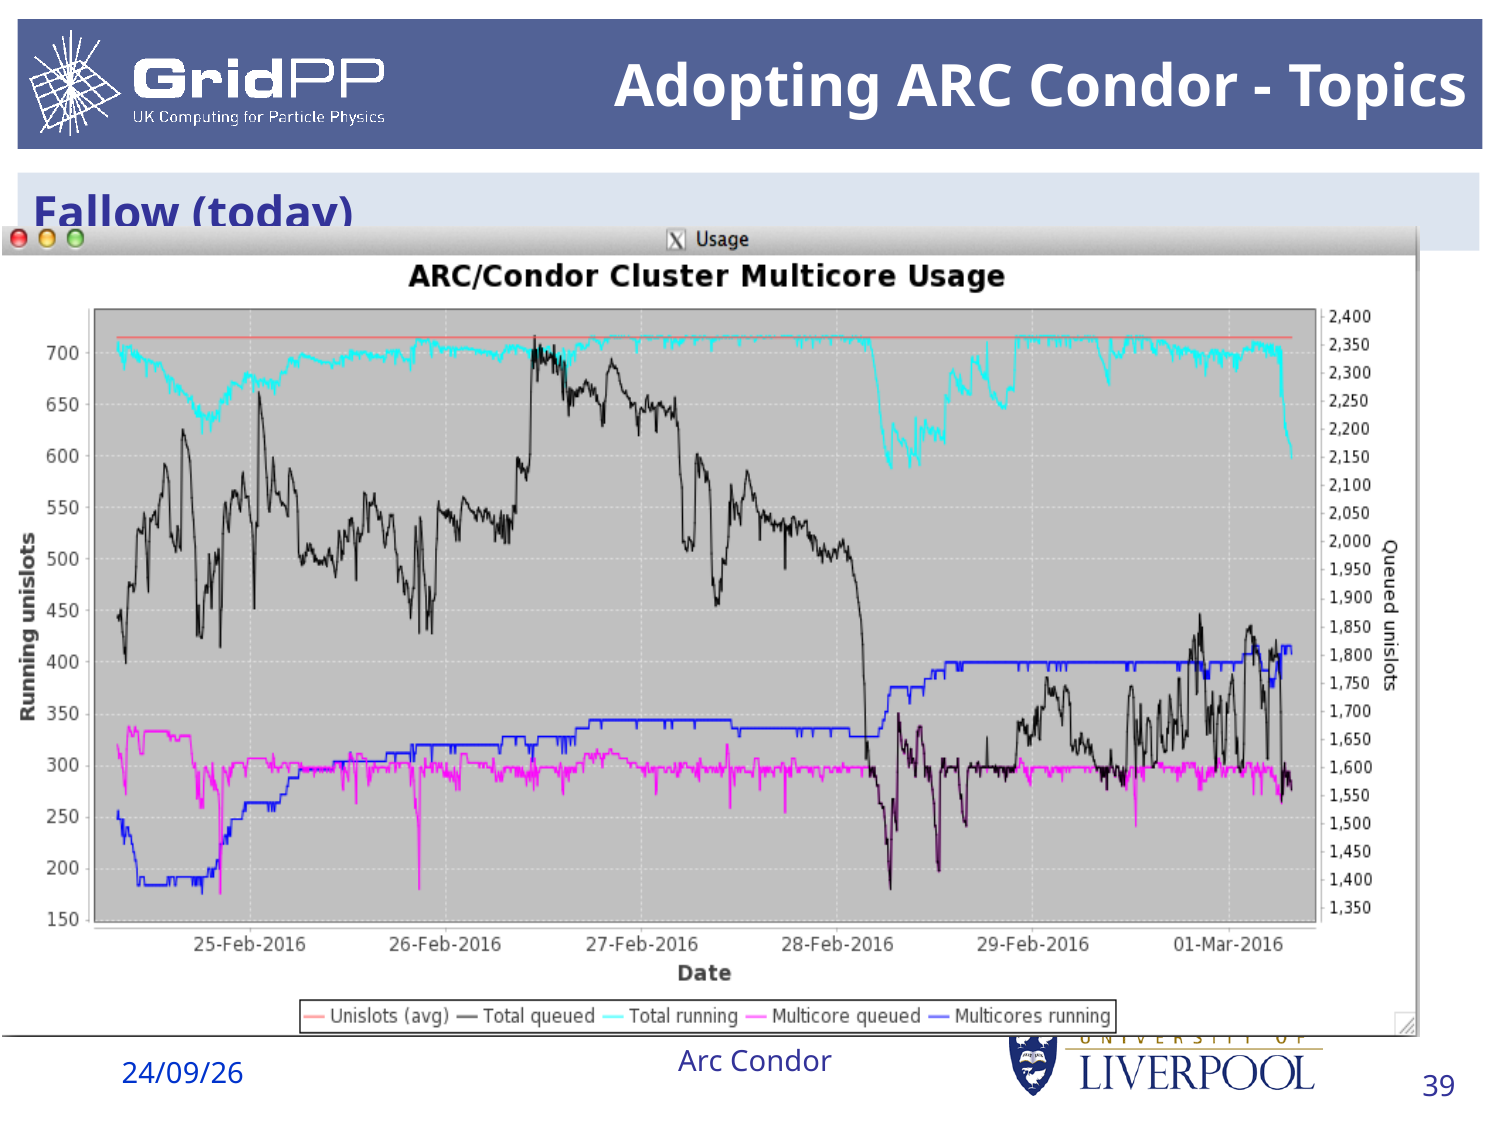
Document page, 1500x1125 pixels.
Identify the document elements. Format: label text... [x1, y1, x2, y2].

list Fallow (today) [17, 172, 1480, 242]
text_box <number> [1388, 1059, 1471, 1094]
title Adopting ARC Condor - Topics [513, 19, 1483, 149]
picture [29, 30, 384, 136]
text_box 02/03/16 [29, 1046, 337, 1095]
picture [2, 226, 1420, 1096]
text_box Arc Condor [536, 1037, 975, 1094]
